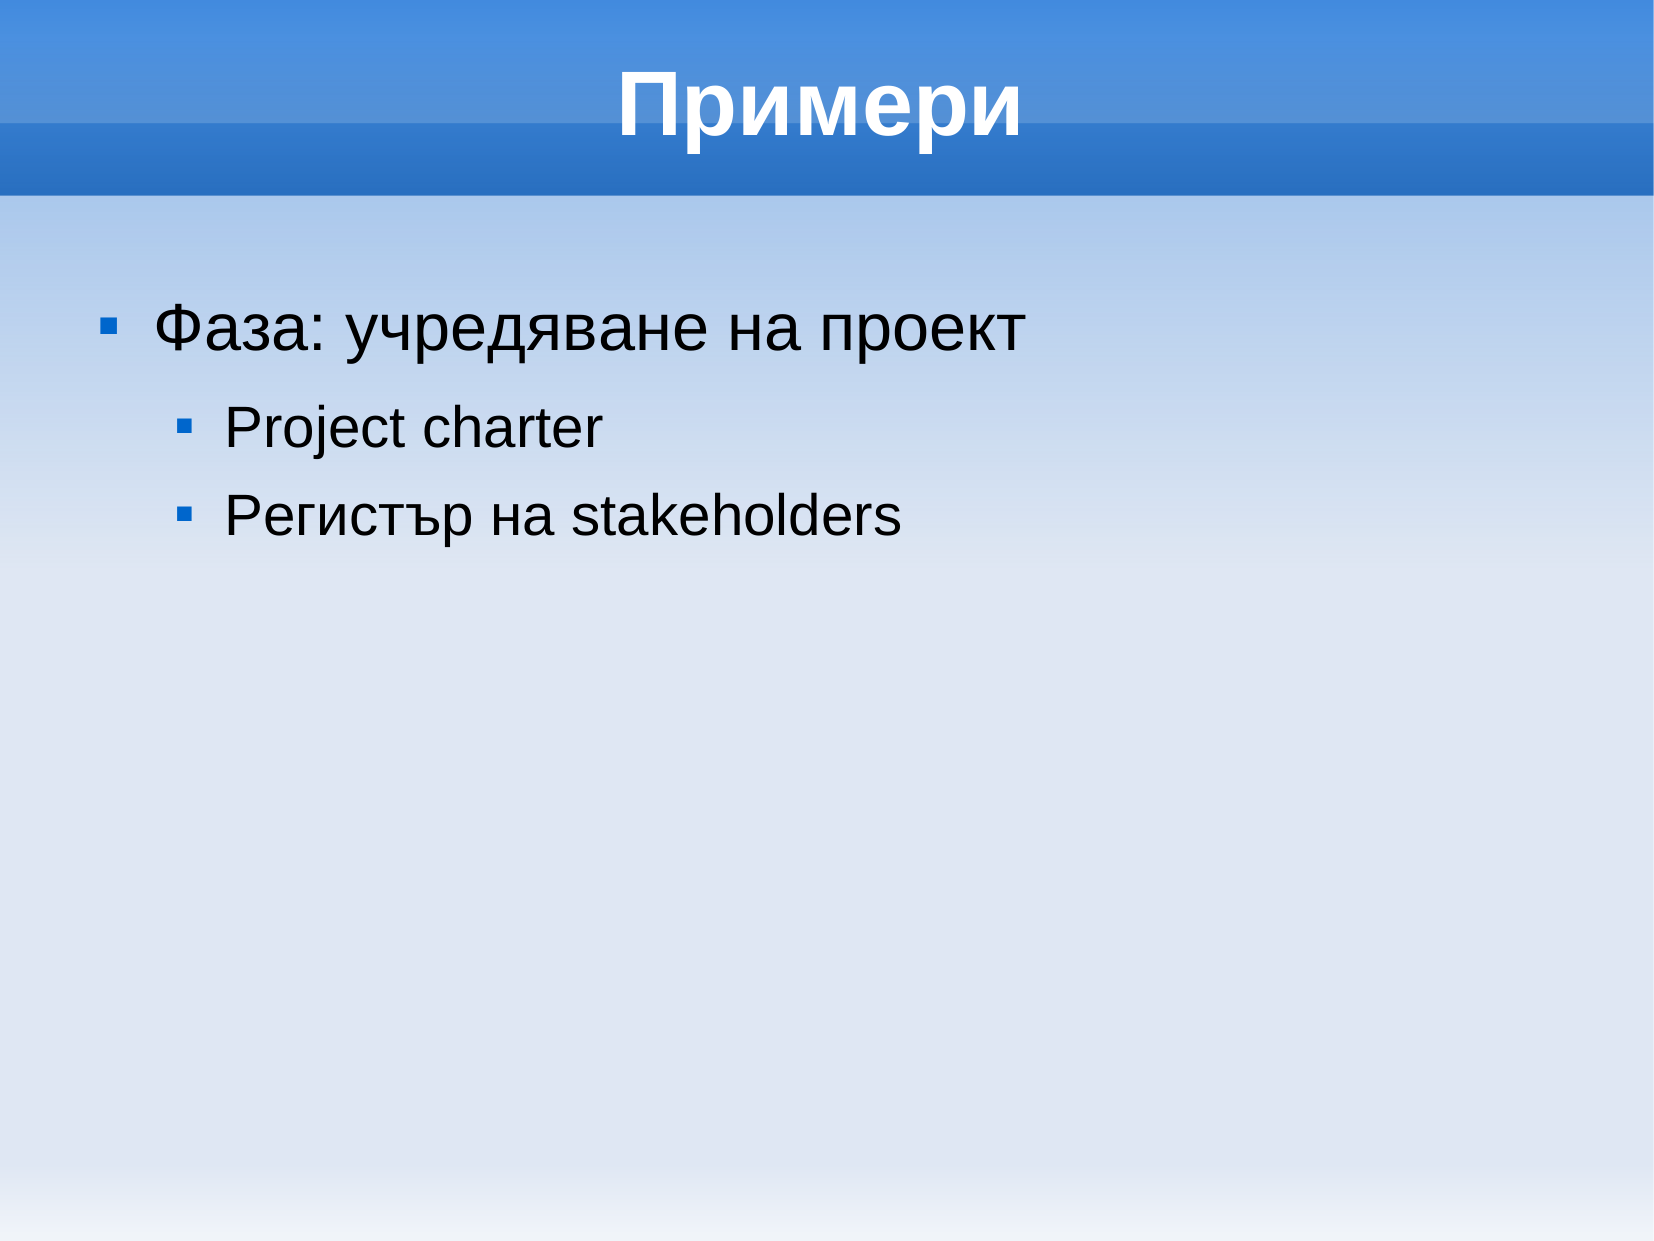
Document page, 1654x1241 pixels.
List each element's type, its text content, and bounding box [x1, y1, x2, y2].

list Фаза: учредяване на проект Project charter Регистър на stakeholders [82, 290, 1571, 1094]
picture [0, 0, 1654, 1241]
title Примери [76, 7, 1565, 200]
